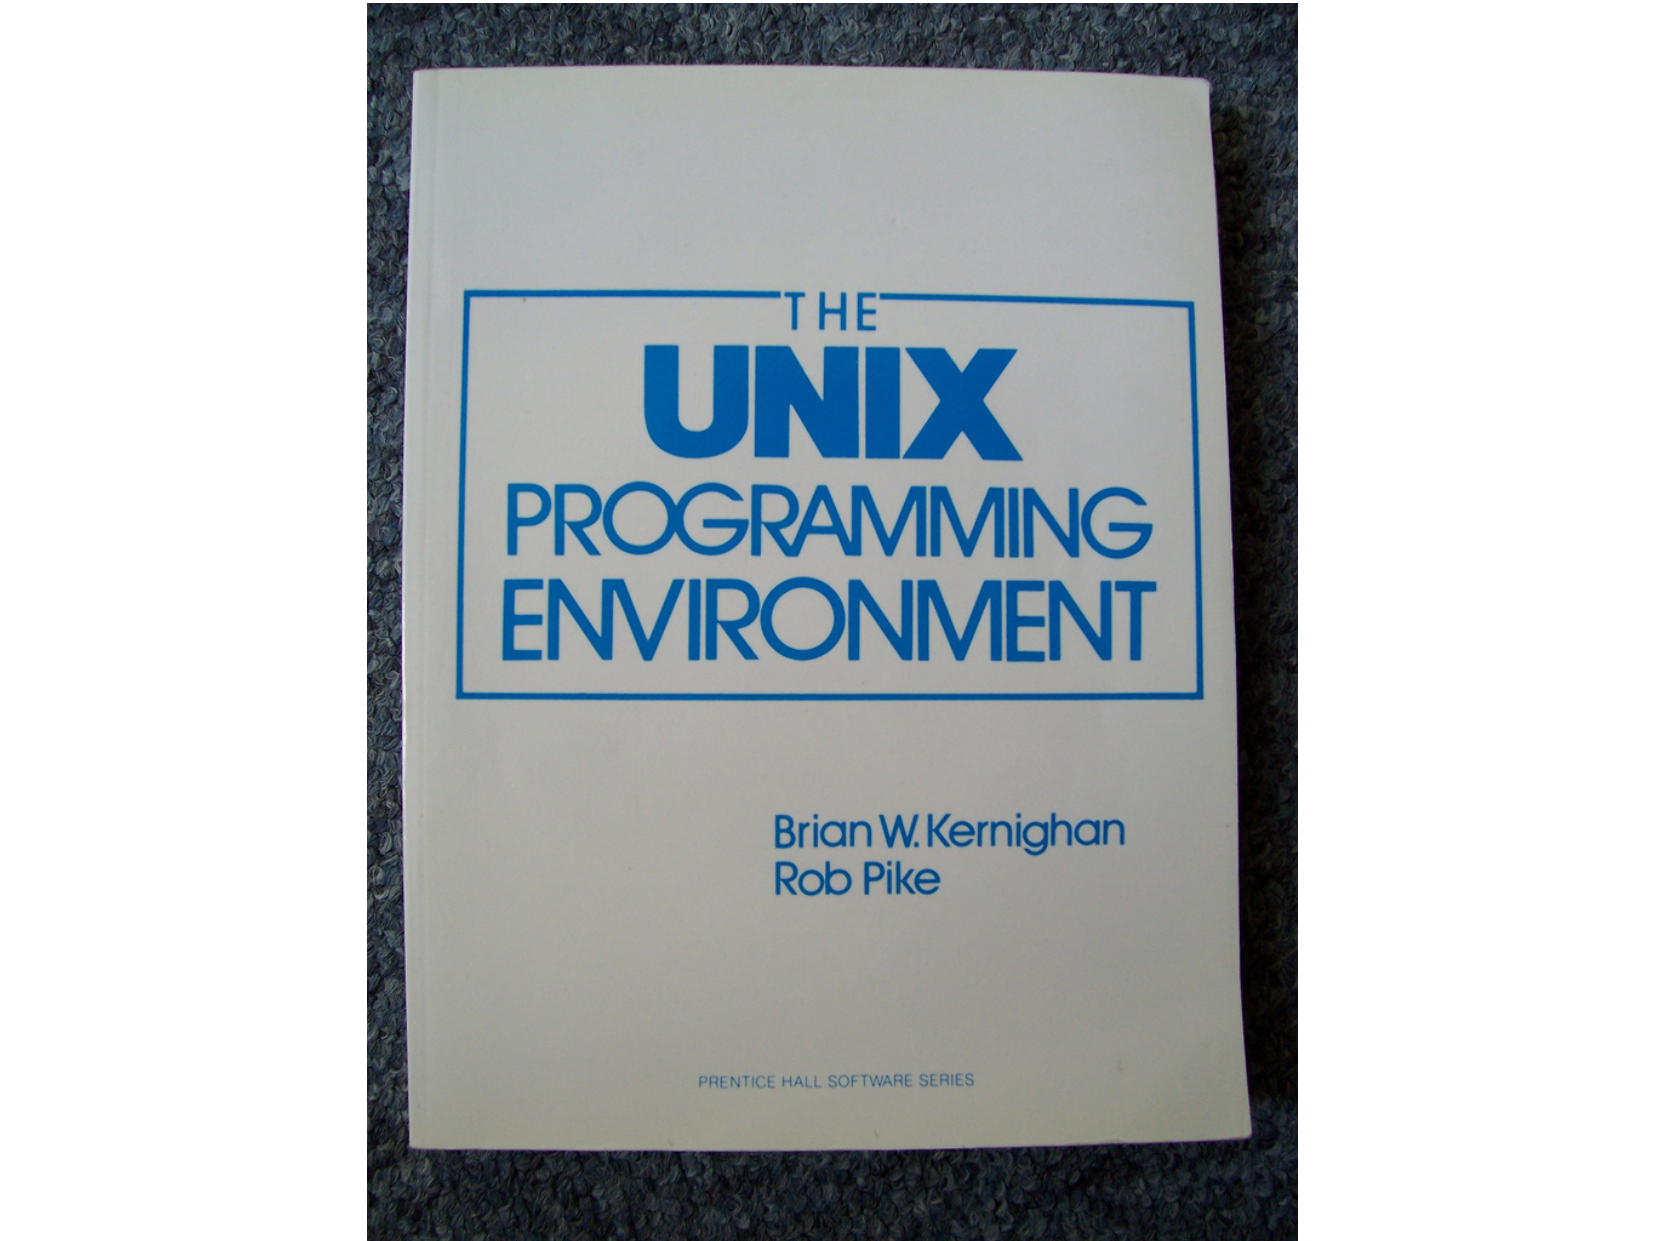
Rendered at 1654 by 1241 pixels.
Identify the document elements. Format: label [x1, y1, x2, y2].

picture [367, 3, 1298, 1241]
